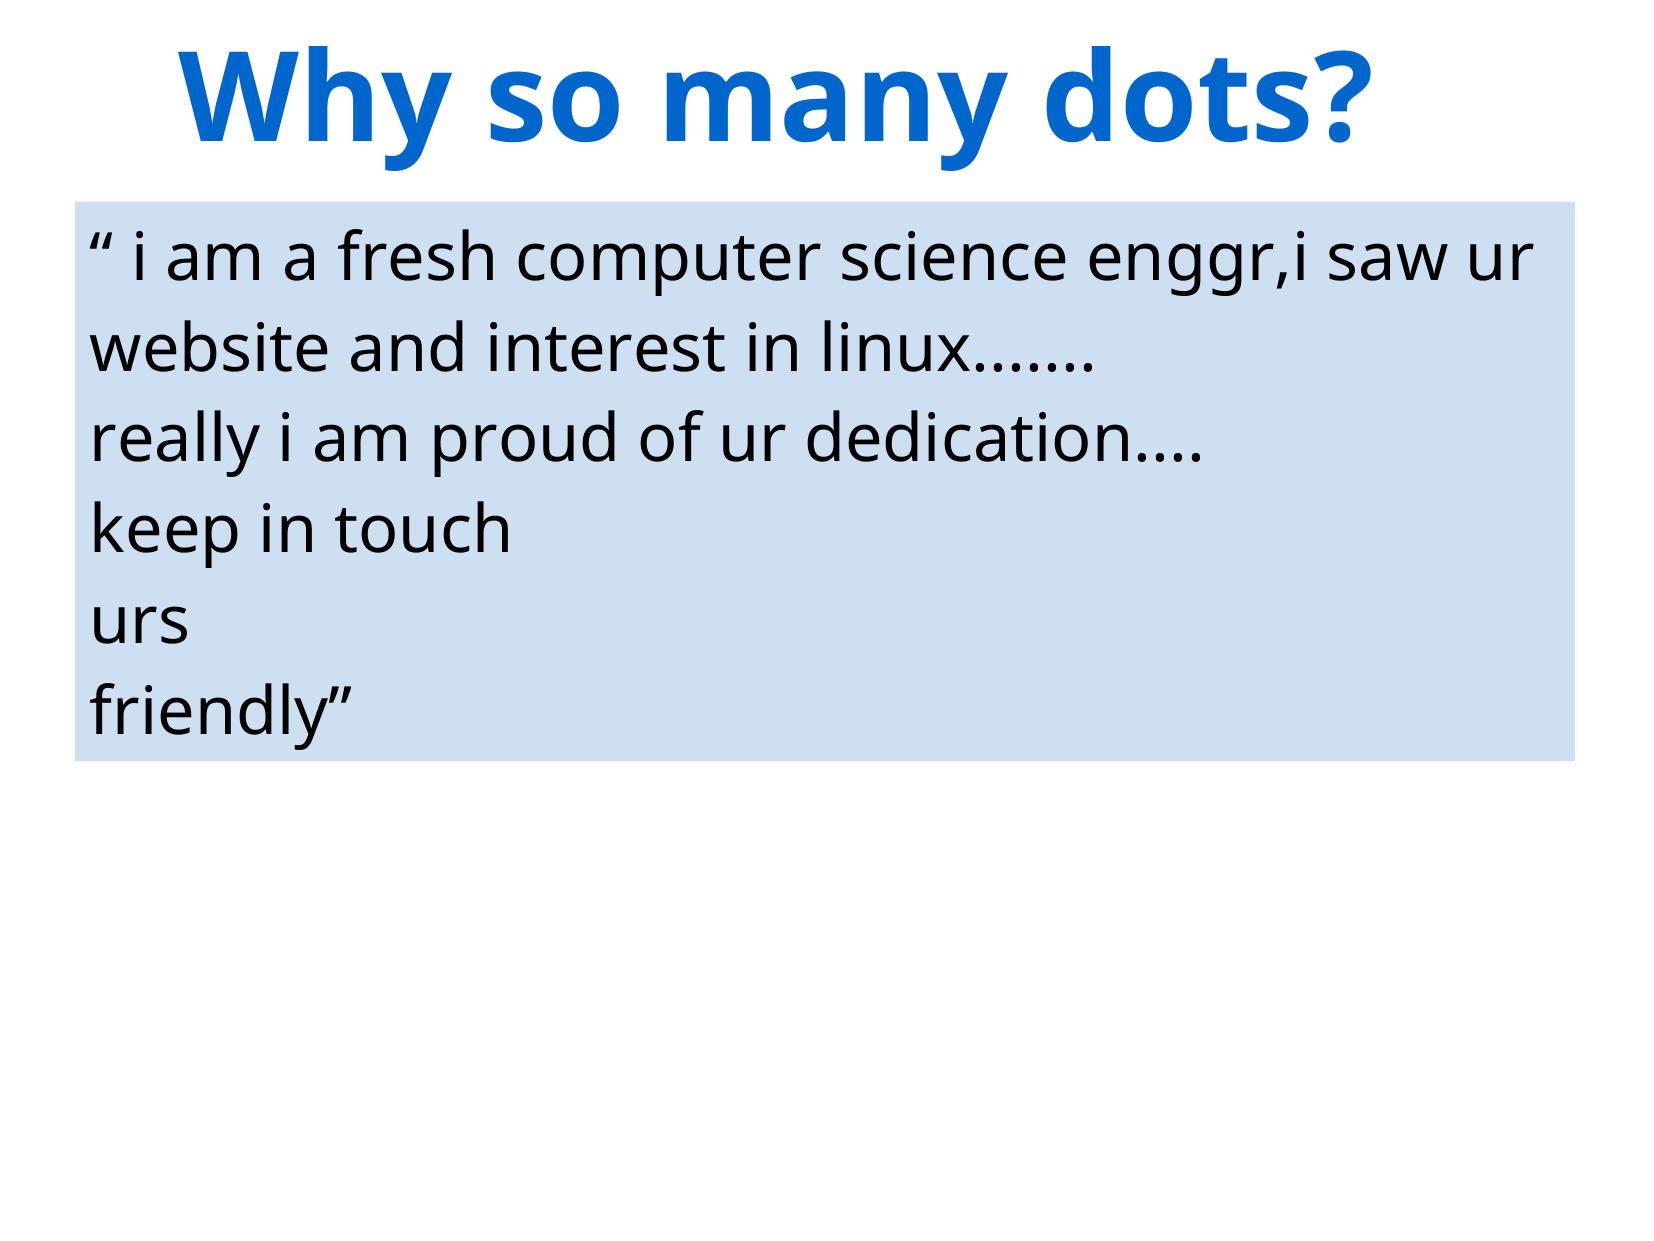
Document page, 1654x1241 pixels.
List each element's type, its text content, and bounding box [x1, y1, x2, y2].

text_box Why so many dots? [163, 0, 1627, 161]
text_box “ i am a fresh computer science enggr,i saw ur website and interest in linux....... really i am proud of ur dedication.... keep in touch urs friendly” [75, 201, 1576, 761]
